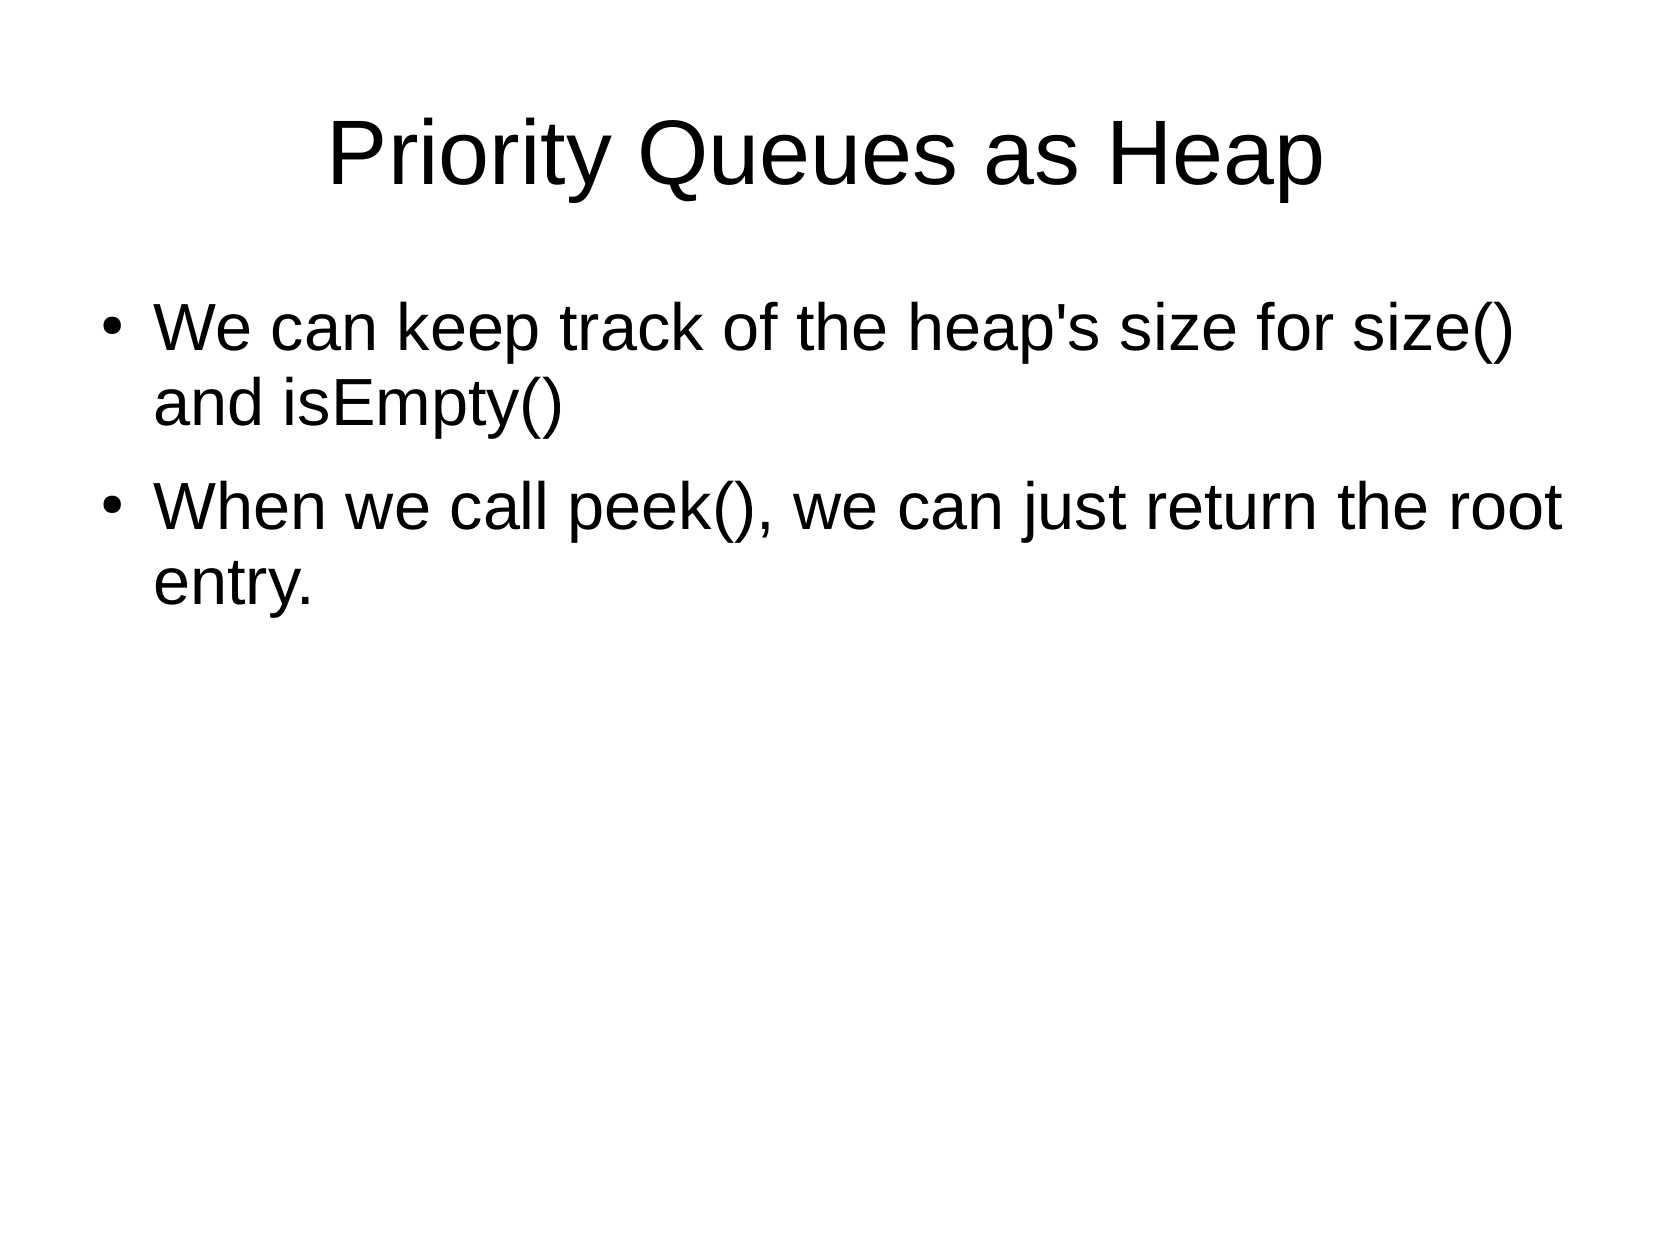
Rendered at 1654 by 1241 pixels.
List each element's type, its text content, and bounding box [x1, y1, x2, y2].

title Priority Queues as Heap [82, 49, 1571, 257]
list We can keep track of the heap's size for size() and isEmpty() When we call peek(), we can just return the root entry. [82, 290, 1571, 1094]
